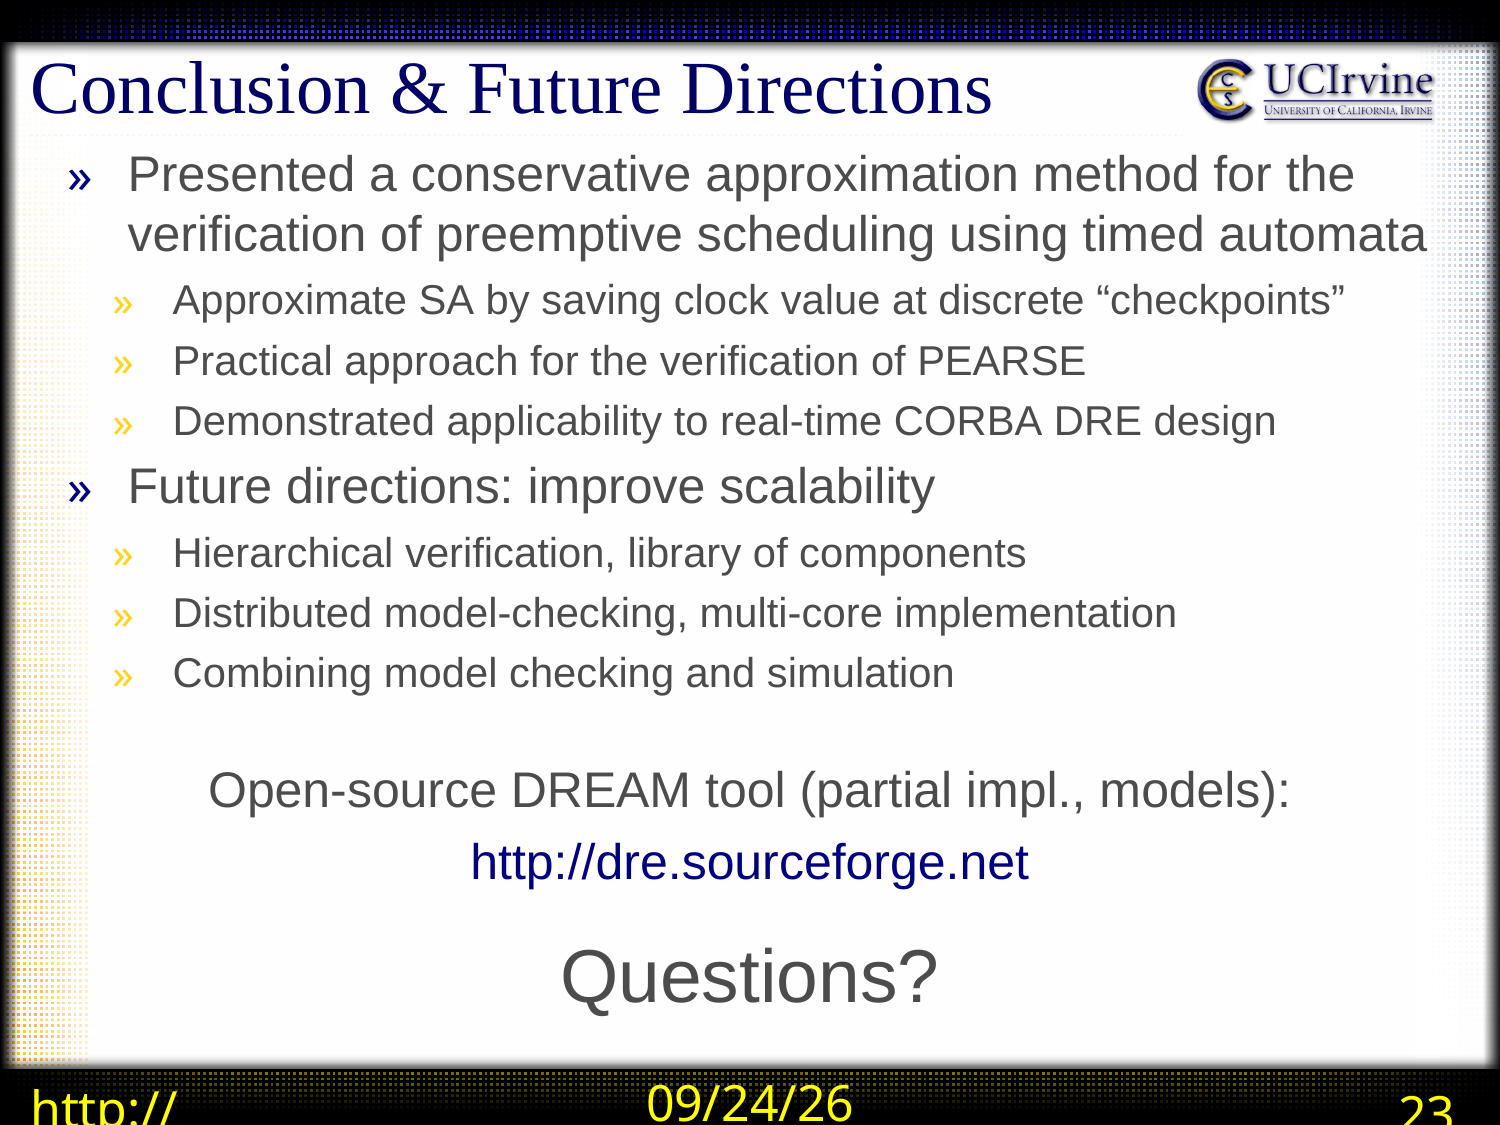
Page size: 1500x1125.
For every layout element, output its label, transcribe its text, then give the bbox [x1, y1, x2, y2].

title Conclusion & Future Directions [15, 37, 1186, 143]
picture [39, 1103, 53, 1125]
list Presented a conservative approximation method for the verification of preemptive scheduling using timed automata Approximate SA by saving clock value at discrete “checkpoints” Practical approach for the verification of PEARSE Demonstrated applicability to real-time CORBA DRE design Future directions: improve scalability Hierarchical verification, library of components Distributed model-checking, multi-core implementation Combining model checking and simulation Open-source DREAM tool (partial impl., models): http://dre.sourceforge.net Questions? [52, 135, 1448, 1081]
picture [105, 1103, 119, 1124]
picture [0, 0, 1500, 1125]
